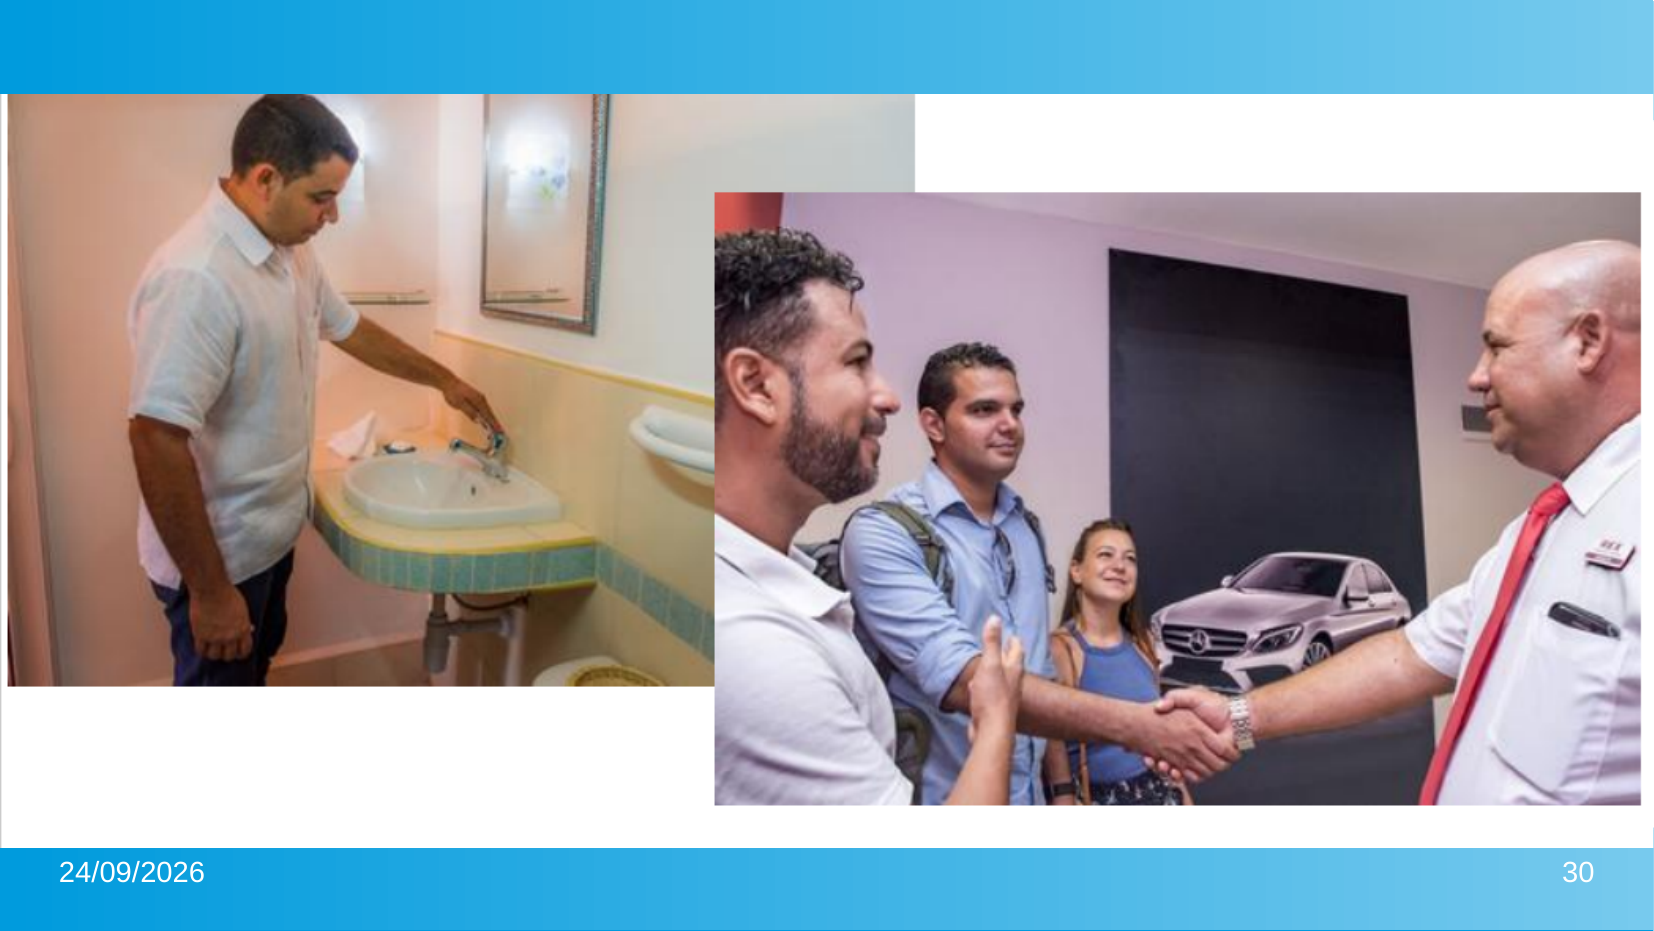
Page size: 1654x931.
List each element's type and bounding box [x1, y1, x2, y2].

picture [0, 94, 1654, 848]
